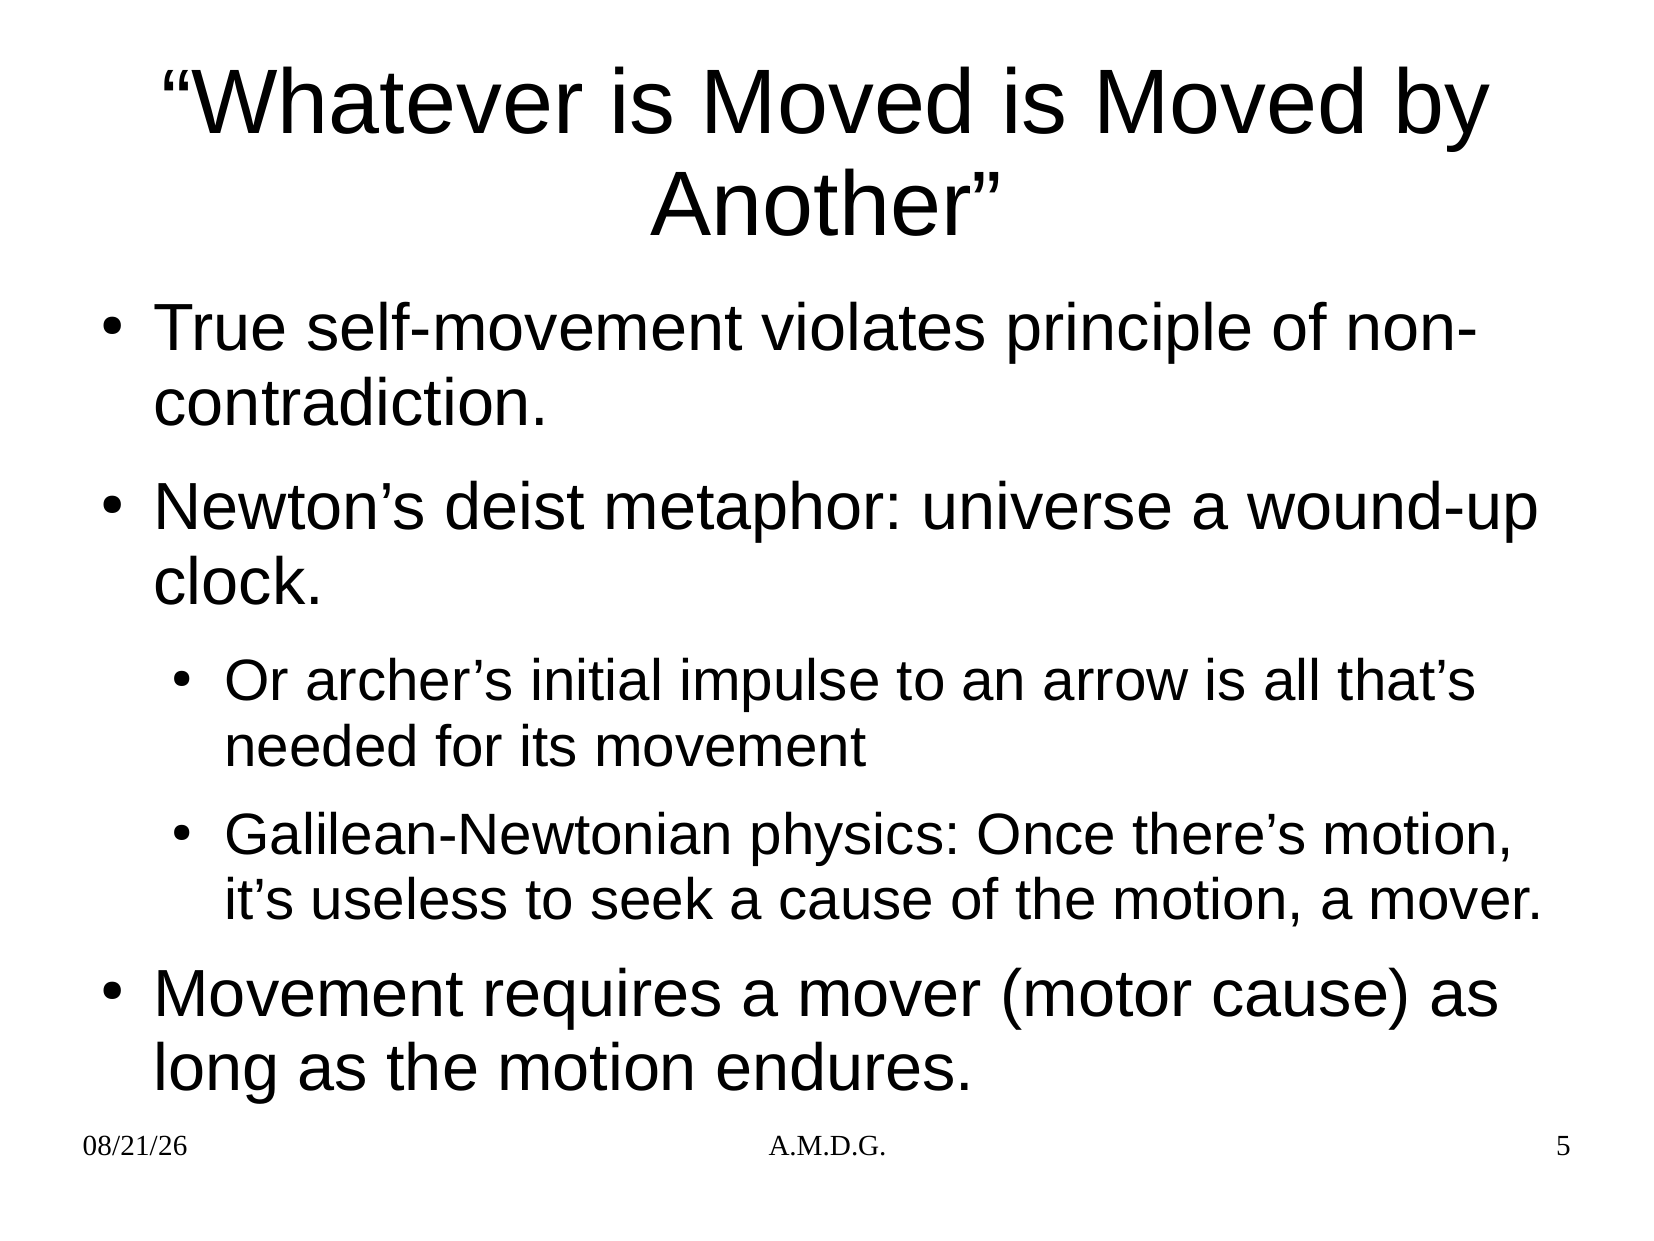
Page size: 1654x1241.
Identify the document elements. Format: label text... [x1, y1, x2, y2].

title “Whatever is Moved is Moved by Another” [82, 49, 1571, 257]
list True self-movement violates principle of non-contradiction. Newton’s deist metaphor: universe a wound-up clock. Or archer’s initial impulse to an arrow is all that’s needed for its movement Galilean-Newtonian physics: Once there’s motion, it’s useless to seek a cause of the motion, a mover. Movement requires a mover (motor cause) as long as the motion endures. [82, 290, 1571, 1109]
